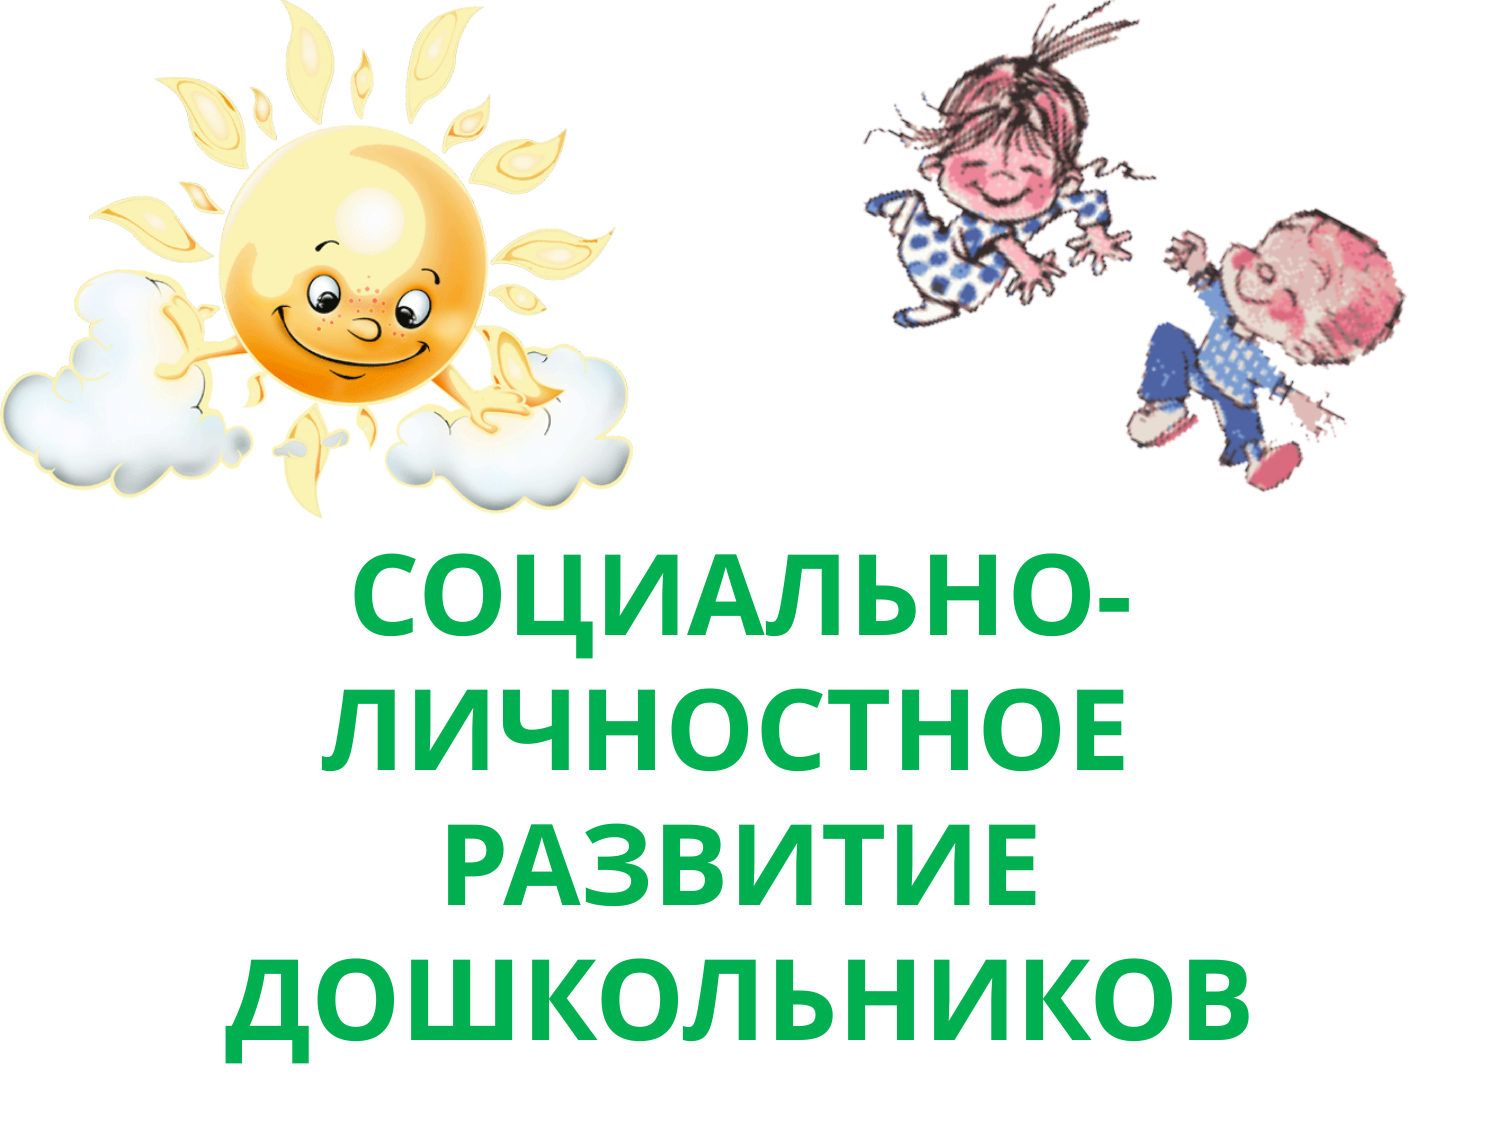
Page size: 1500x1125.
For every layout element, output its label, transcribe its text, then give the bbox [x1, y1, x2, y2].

picture [0, 0, 633, 518]
picture [761, 0, 1500, 566]
subtitle СОЦИАЛЬНО-ЛИЧНОСТНОЕ РАЗВИТИЕ ДОШКОЛЬНИКОВ [46, 515, 1435, 961]
